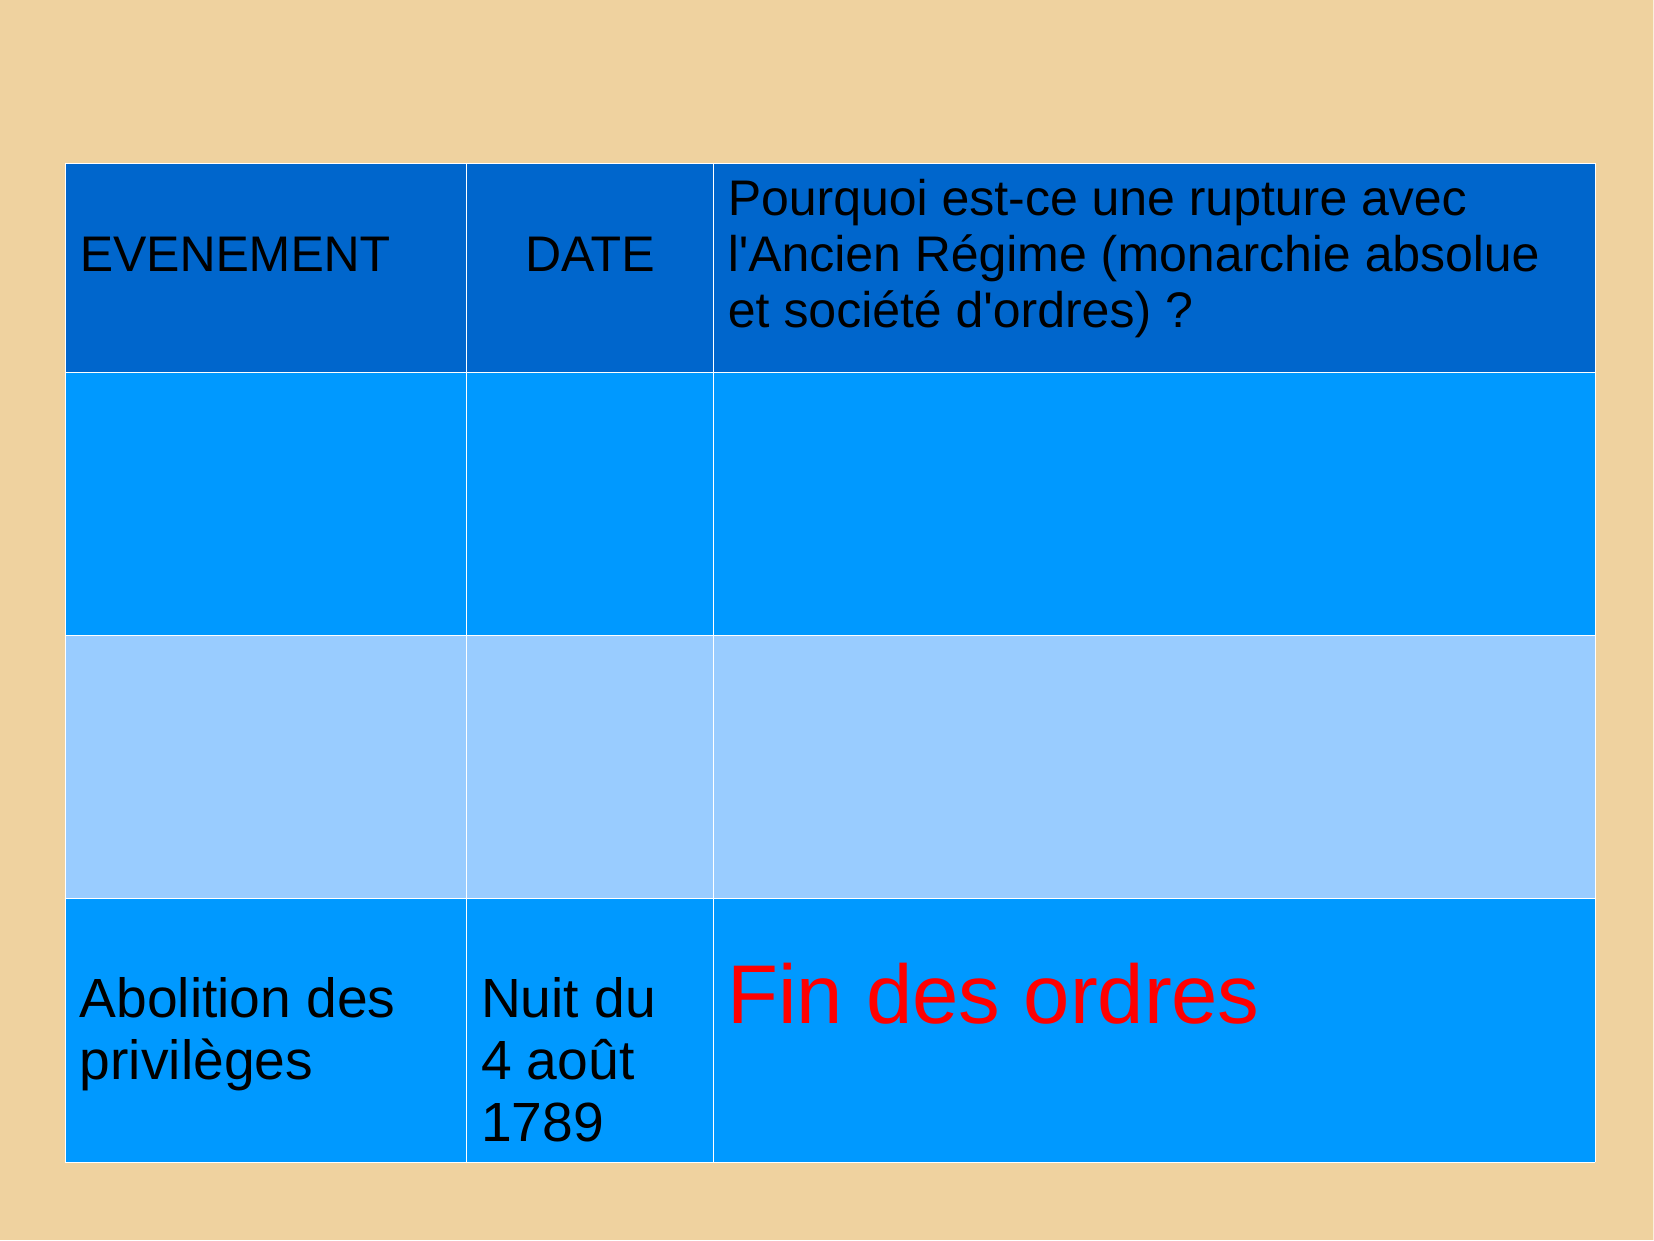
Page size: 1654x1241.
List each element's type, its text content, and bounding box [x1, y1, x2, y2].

table_cell [467, 636, 713, 898]
table_cell Nuit du 4 août 1789 [467, 899, 713, 1162]
table_cell [467, 373, 713, 635]
table_header EVENEMENT [66, 164, 466, 372]
table_cell [66, 373, 466, 635]
table_cell [714, 636, 1595, 898]
table_cell [714, 373, 1595, 635]
table_cell Fin des ordres [714, 899, 1595, 1162]
table_cell Abolition des privilèges [66, 899, 466, 1162]
table_header Pourquoi est-ce une rupture avec l'Ancien Régime (monarchie absolue et société d'ordres) ? [714, 164, 1595, 372]
table_cell [66, 636, 466, 898]
table_header DATE [467, 164, 713, 372]
